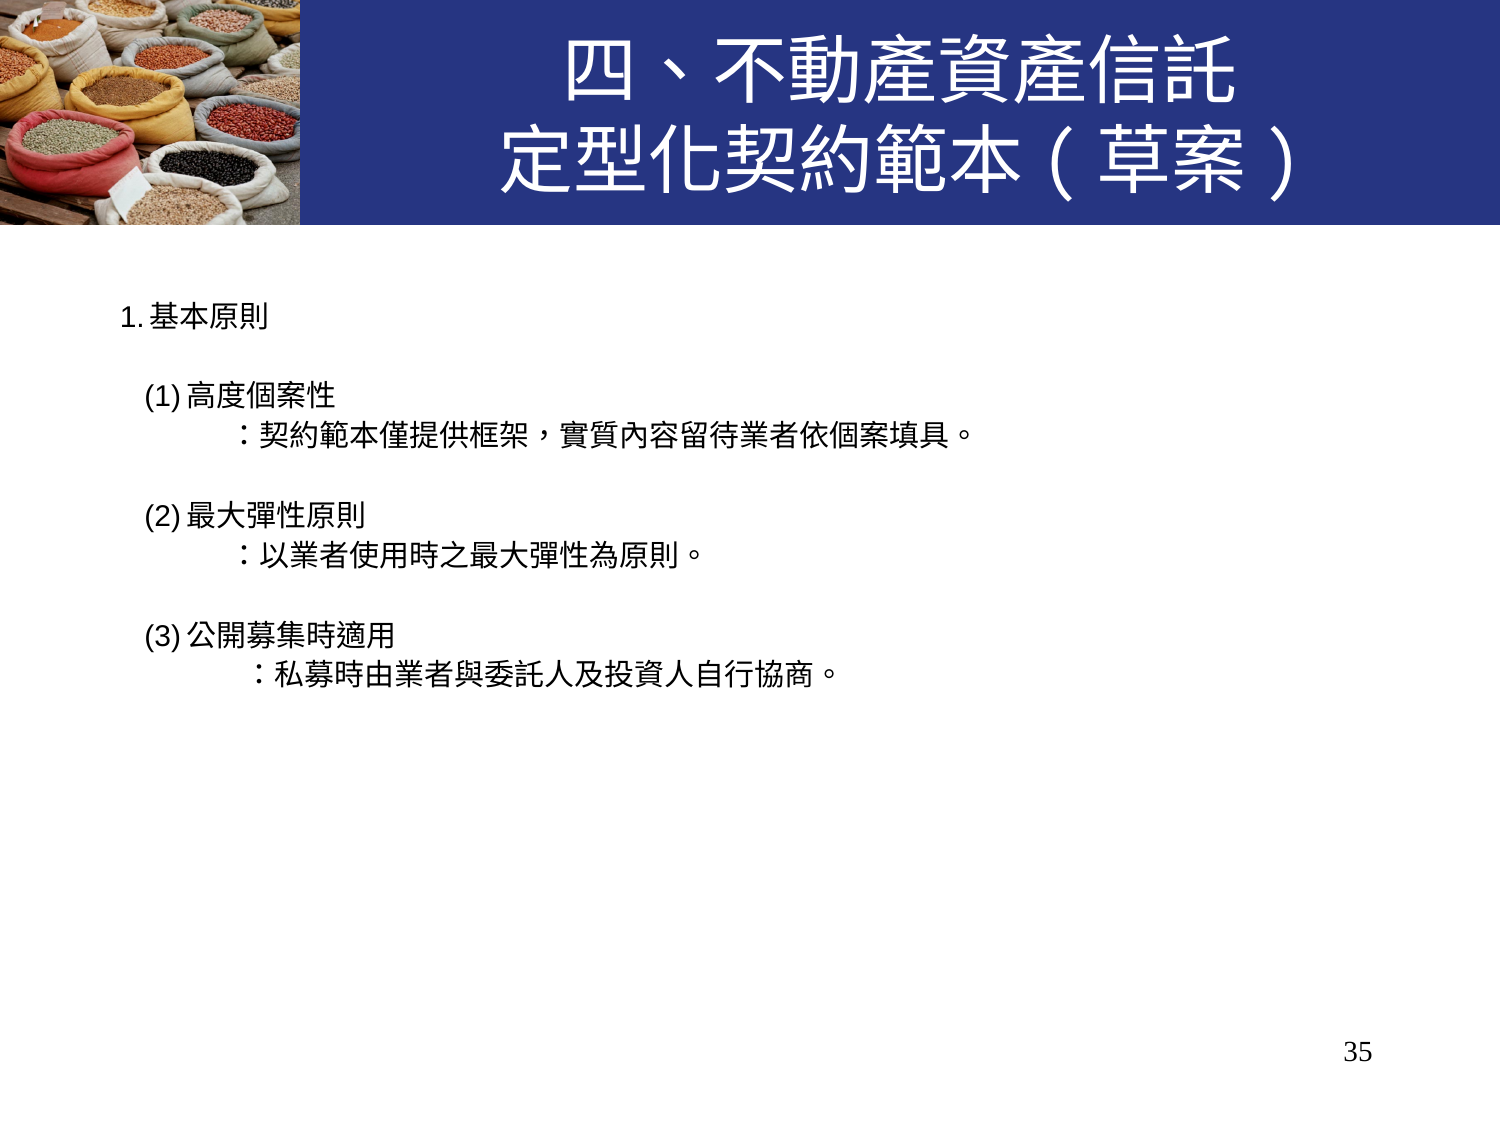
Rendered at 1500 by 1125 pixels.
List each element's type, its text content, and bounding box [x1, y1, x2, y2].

picture [0, 0, 300, 225]
title 四、不動產資產信託 定型化契約範本(草案) [300, 0, 1500, 225]
list 1.基本原則 (1)高度個案性 ：契約範本僅提供框架，實質內容留待業者依個案填具。 (2)最大彈性原則 ：以業者使用時之最大彈性為原則。 (3)公開募集時適用 ：私募時由業者與委託人及投資人自行協商。 [104, 293, 1380, 956]
